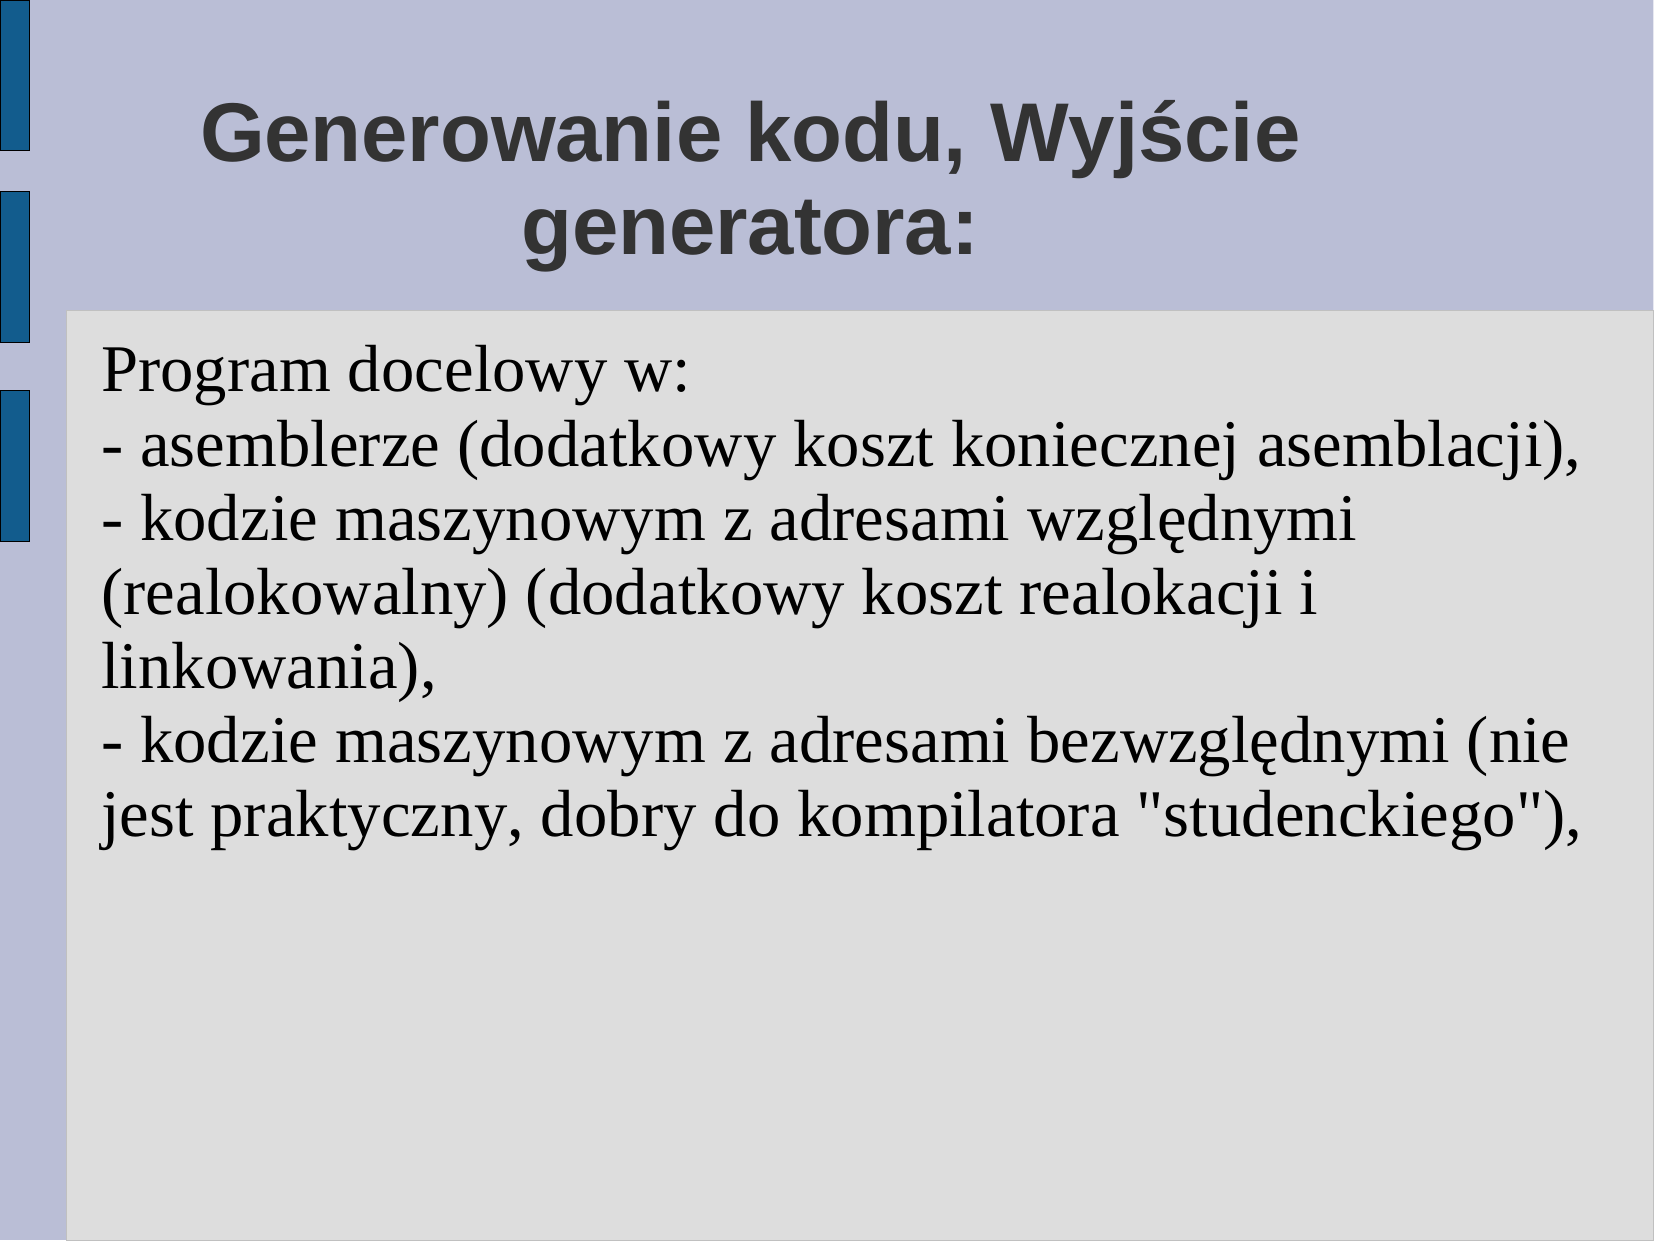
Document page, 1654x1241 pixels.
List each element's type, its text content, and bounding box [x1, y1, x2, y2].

title Generowanie kodu, Wyjście generatora: [112, 78, 1388, 280]
text_box Program docelowy w: - asemblerze (dodatkowy koszt koniecznej asemblacji), - kodzie maszynowym z adresami względnymi (realokowalny) (dodatkowy koszt realokacji i linkowania), - kodzie maszynowym z adresami bezwzględnymi (nie jest praktyczny, dobry do kompilatora "studenckiego"), [101, 332, 1625, 953]
